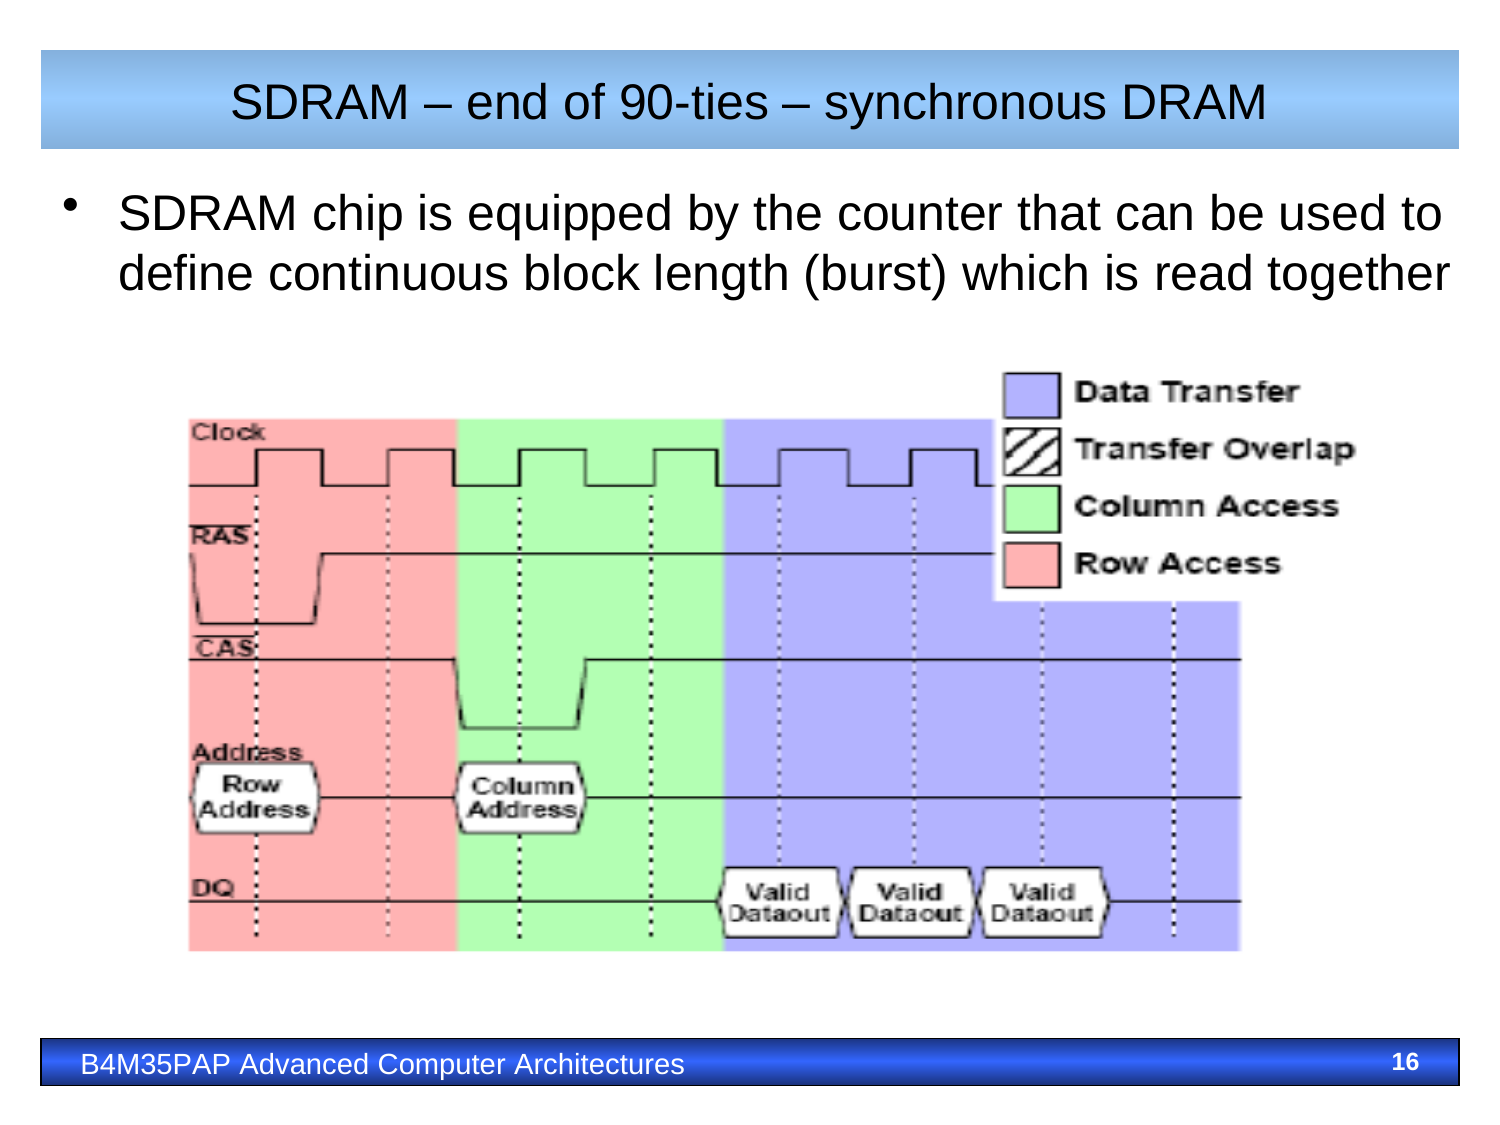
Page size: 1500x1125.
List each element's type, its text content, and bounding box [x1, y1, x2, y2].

title SDRAM – end of 90-ties – synchronous DRAM [41, 50, 1459, 149]
picture [159, 362, 1388, 964]
list SDRAM chip is equipped by the counter that can be used to define continuous block length (burst) which is read together [47, 172, 1473, 338]
